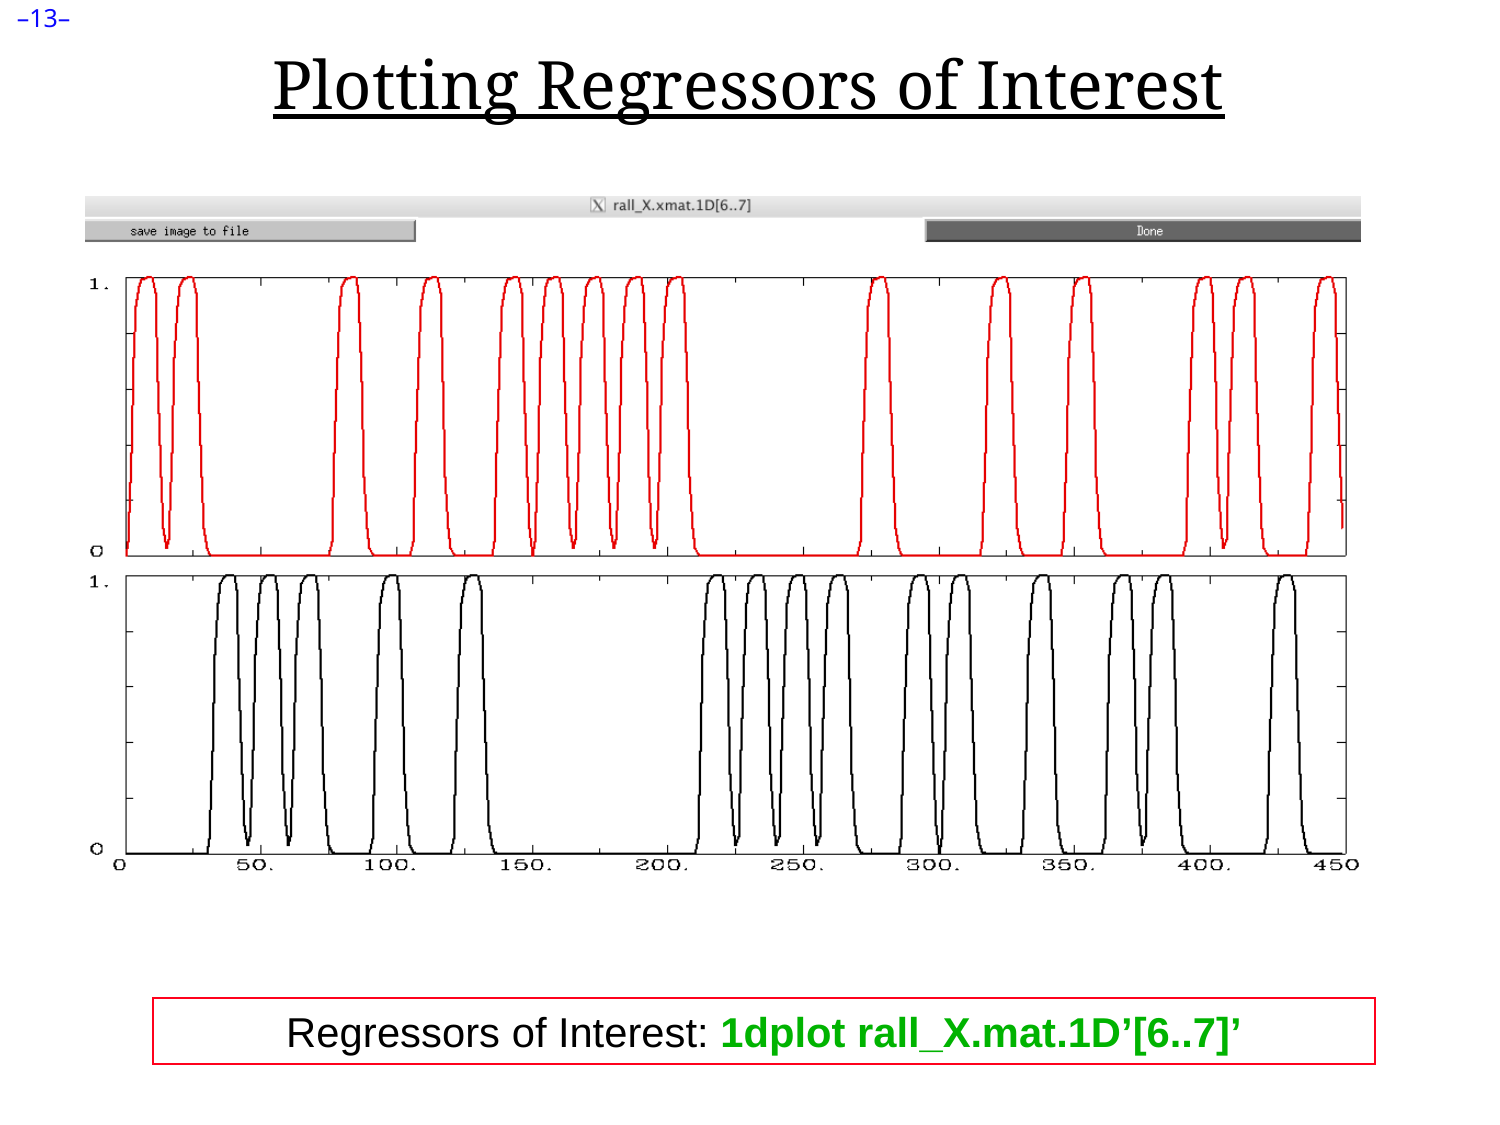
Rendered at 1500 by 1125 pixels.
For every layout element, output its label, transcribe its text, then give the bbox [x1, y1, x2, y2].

picture [85, 196, 1361, 879]
title Plotting Regressors of Interest [111, 20, 1387, 146]
text_box Regressors of Interest: 1dplot rall_X.mat.1D’[6..7]’ [152, 998, 1376, 1064]
